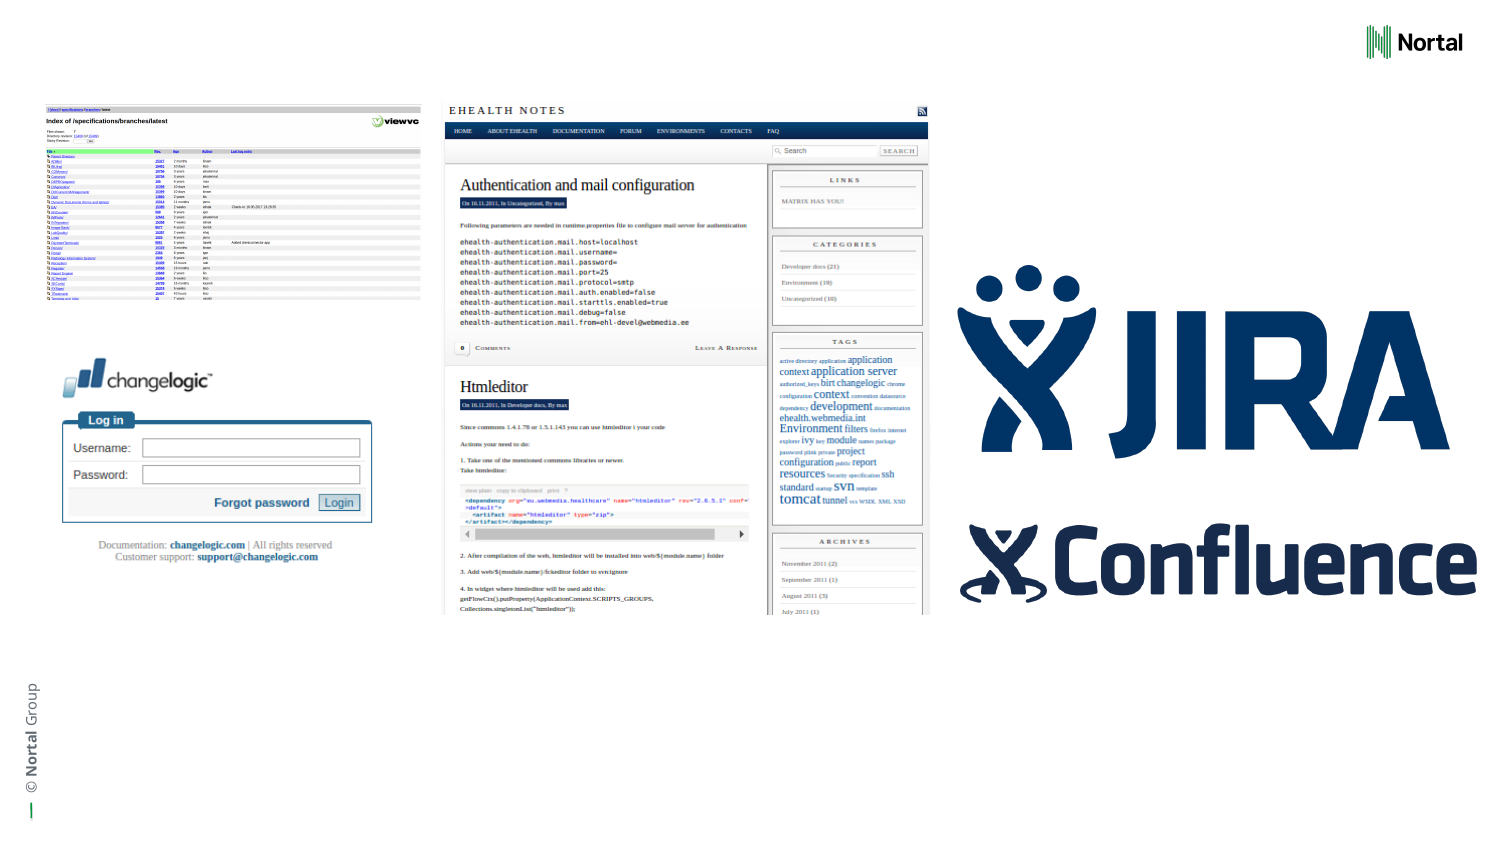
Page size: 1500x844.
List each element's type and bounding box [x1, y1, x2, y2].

picture [952, 509, 1486, 615]
picture [45, 104, 422, 301]
picture [45, 329, 385, 586]
picture [441, 100, 1477, 616]
